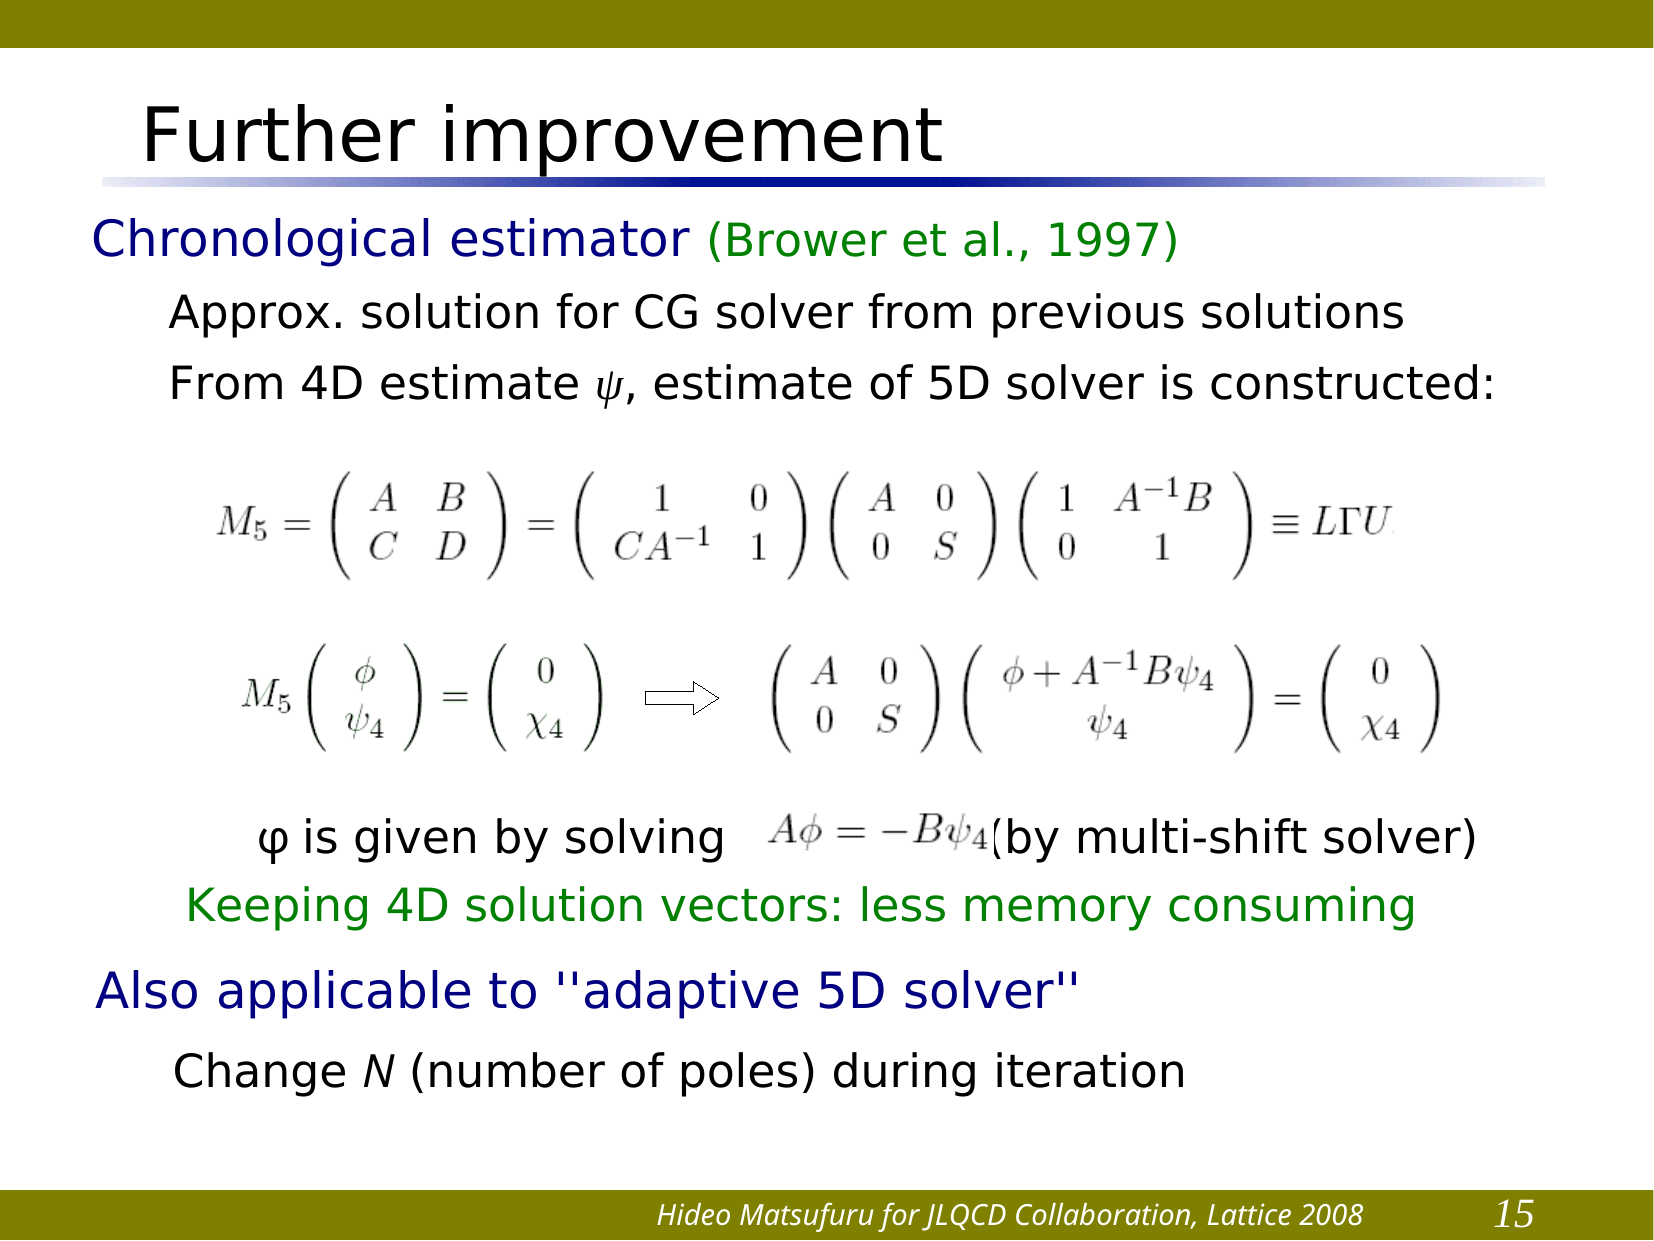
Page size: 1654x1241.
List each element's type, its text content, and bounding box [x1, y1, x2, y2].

list Chronological estimator (Brower et al., 1997) Approx. solution for CG solver from previous solutions From 4D estimate ψ, estimate of 5D solver is constructed: [73, 210, 1573, 475]
picture [739, 634, 1448, 758]
picture [750, 804, 994, 862]
picture [102, 177, 1545, 187]
text_box [645, 681, 719, 715]
picture [198, 456, 1394, 593]
picture [239, 637, 613, 761]
title Further improvement [140, 86, 1244, 185]
list φ is given by solving (by multi-shift solver) Keeping 4D solution vectors: less memory consuming [90, 804, 1590, 923]
list Also applicable to ''adaptive 5D solver'' Change N (number of poles) during iteration [77, 962, 1577, 1138]
